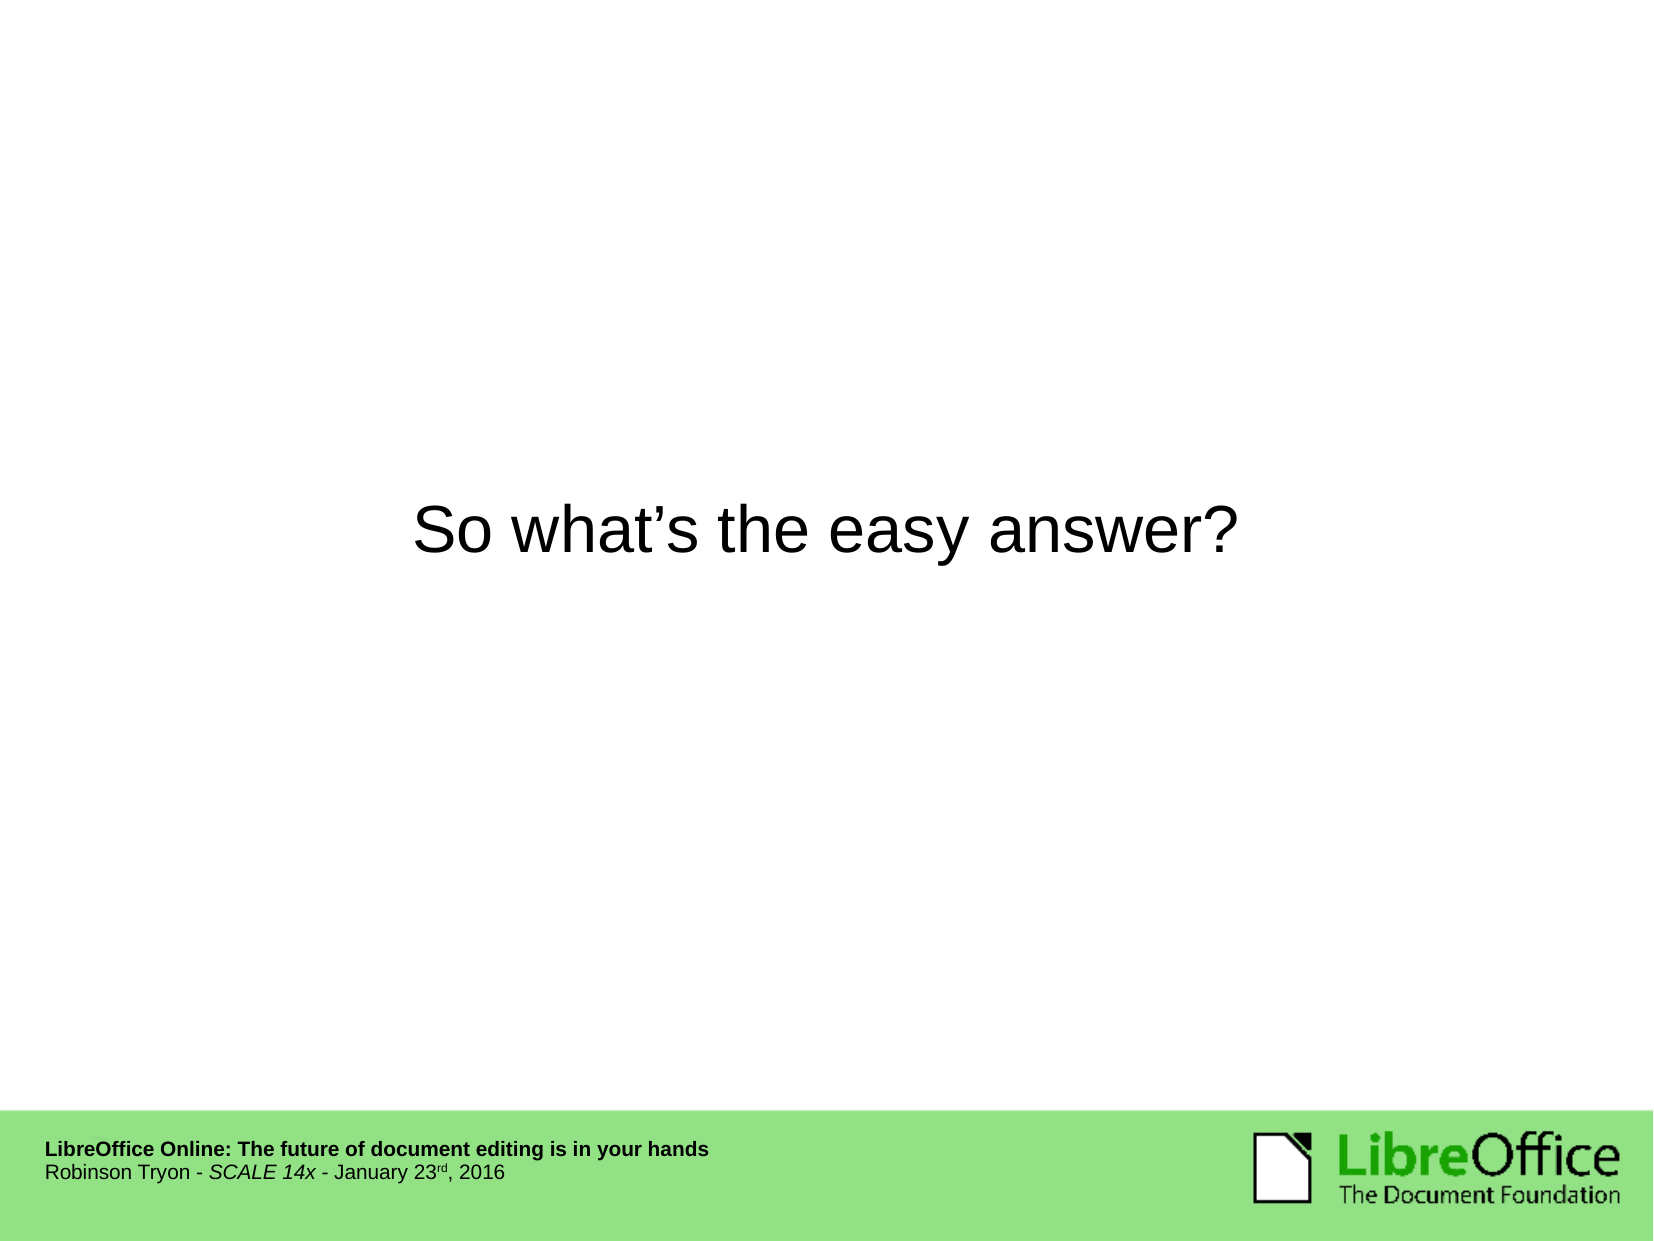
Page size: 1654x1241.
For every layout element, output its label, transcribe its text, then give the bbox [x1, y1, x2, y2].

subtitle So what’s the easy answer? [82, 49, 1571, 1010]
picture [0, 0, 1654, 1241]
